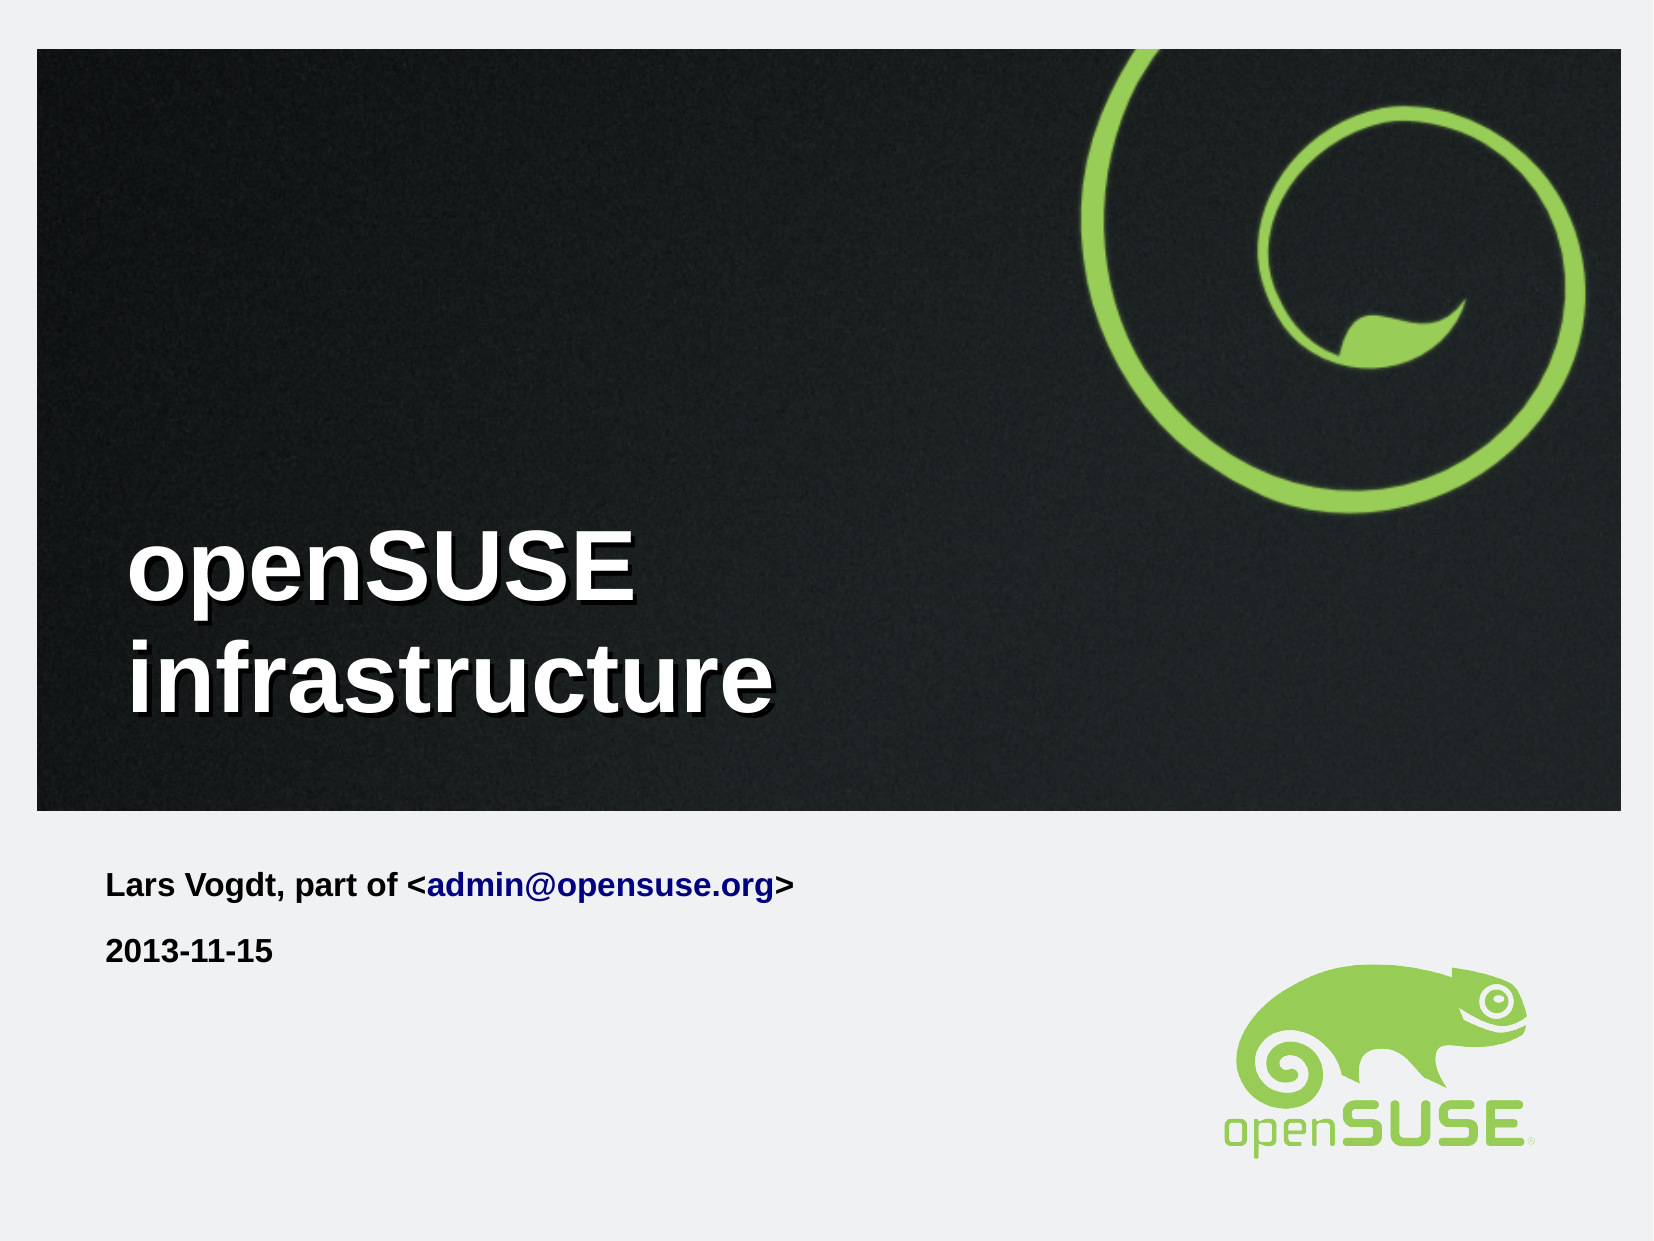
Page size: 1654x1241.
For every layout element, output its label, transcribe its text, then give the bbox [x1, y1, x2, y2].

picture [0, 0, 1654, 1241]
title openSUSE infrastructure [126, 428, 1573, 734]
list Lars Vogdt, part of <admin@opensuse.org> 2013-11-15 [105, 866, 838, 1241]
